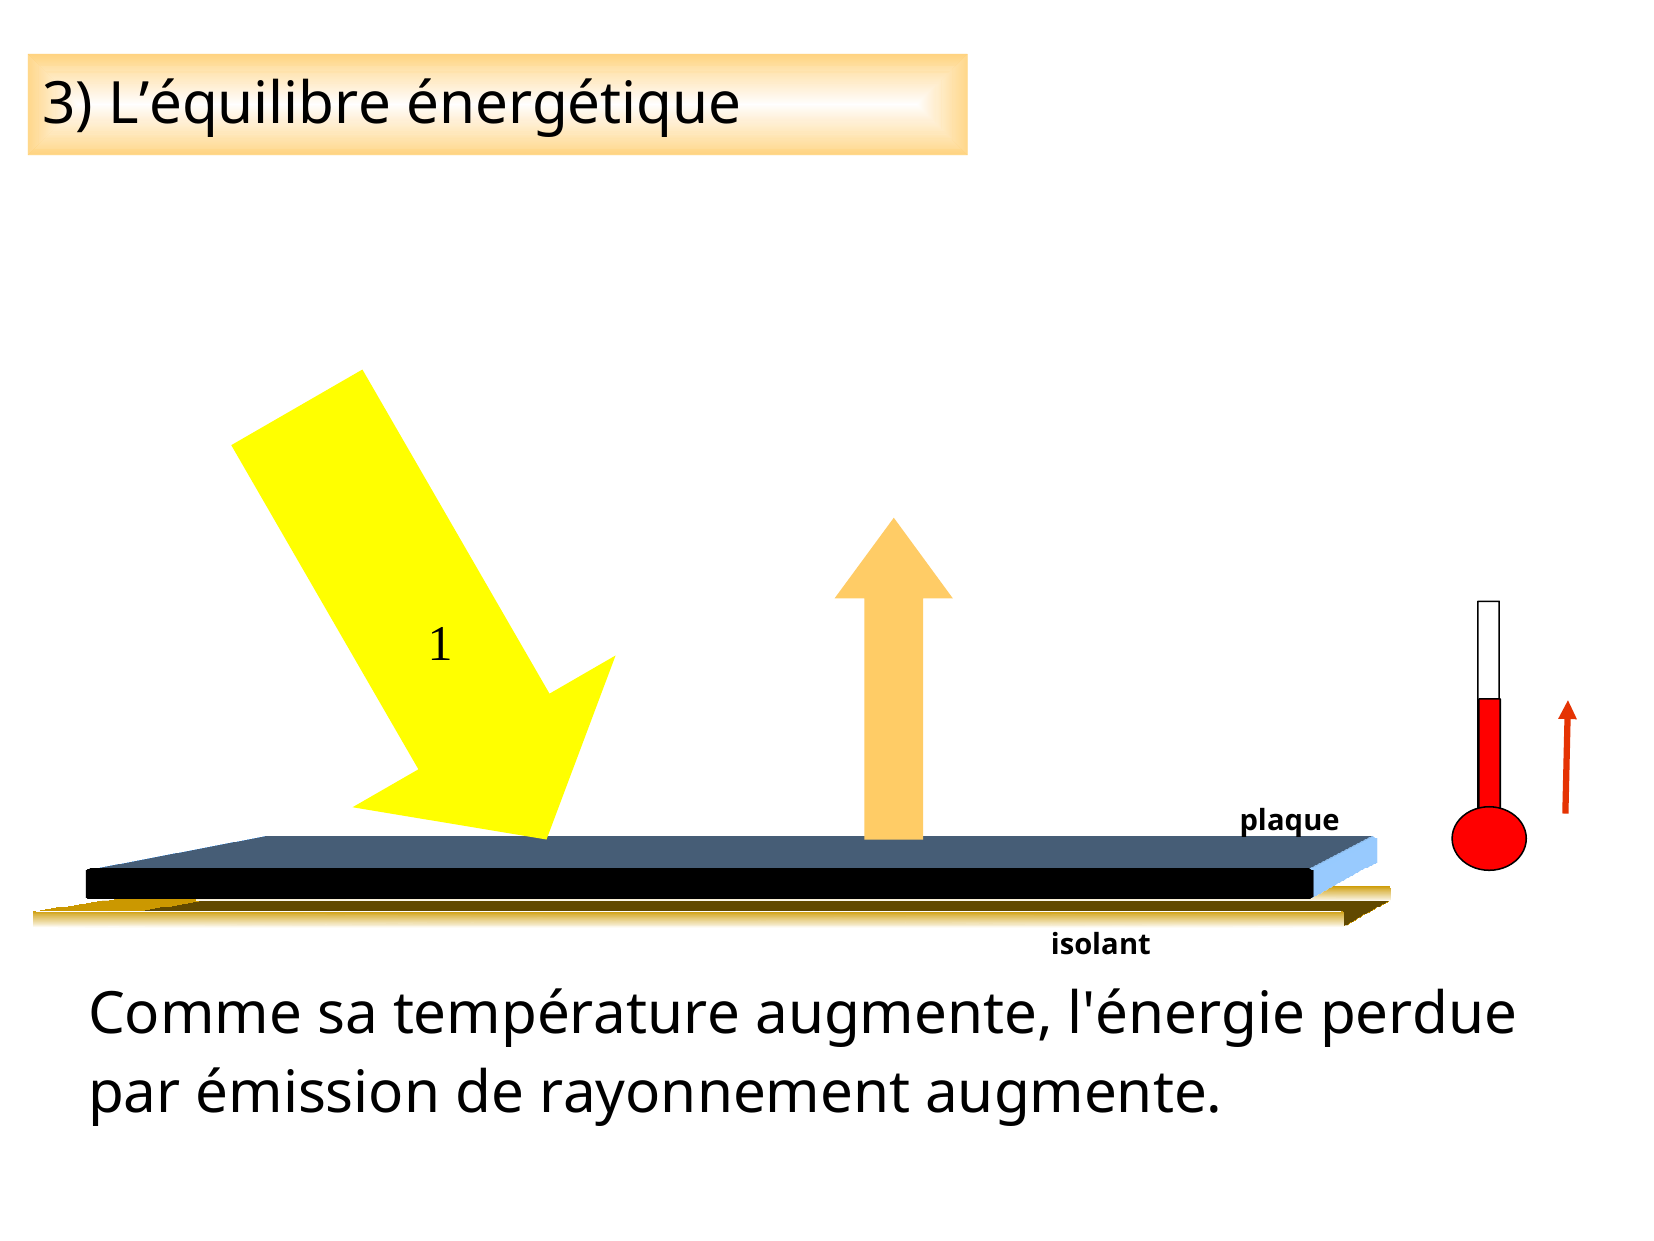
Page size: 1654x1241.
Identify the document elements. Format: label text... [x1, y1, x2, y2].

text_box [231, 369, 616, 840]
text_box 3) L’équilibre énergétique [27, 53, 967, 155]
text_box plaque [1224, 791, 1477, 866]
text_box Comme sa température augmente, l'énergie perdue par émission de rayonnement augmente. [73, 963, 1611, 1201]
text_box [27, 53, 968, 156]
text_box [834, 517, 953, 840]
text_box 1 [427, 616, 463, 687]
text_box [1470, 601, 1527, 871]
picture [21, 826, 1406, 939]
text_box isolant [1036, 915, 1288, 990]
